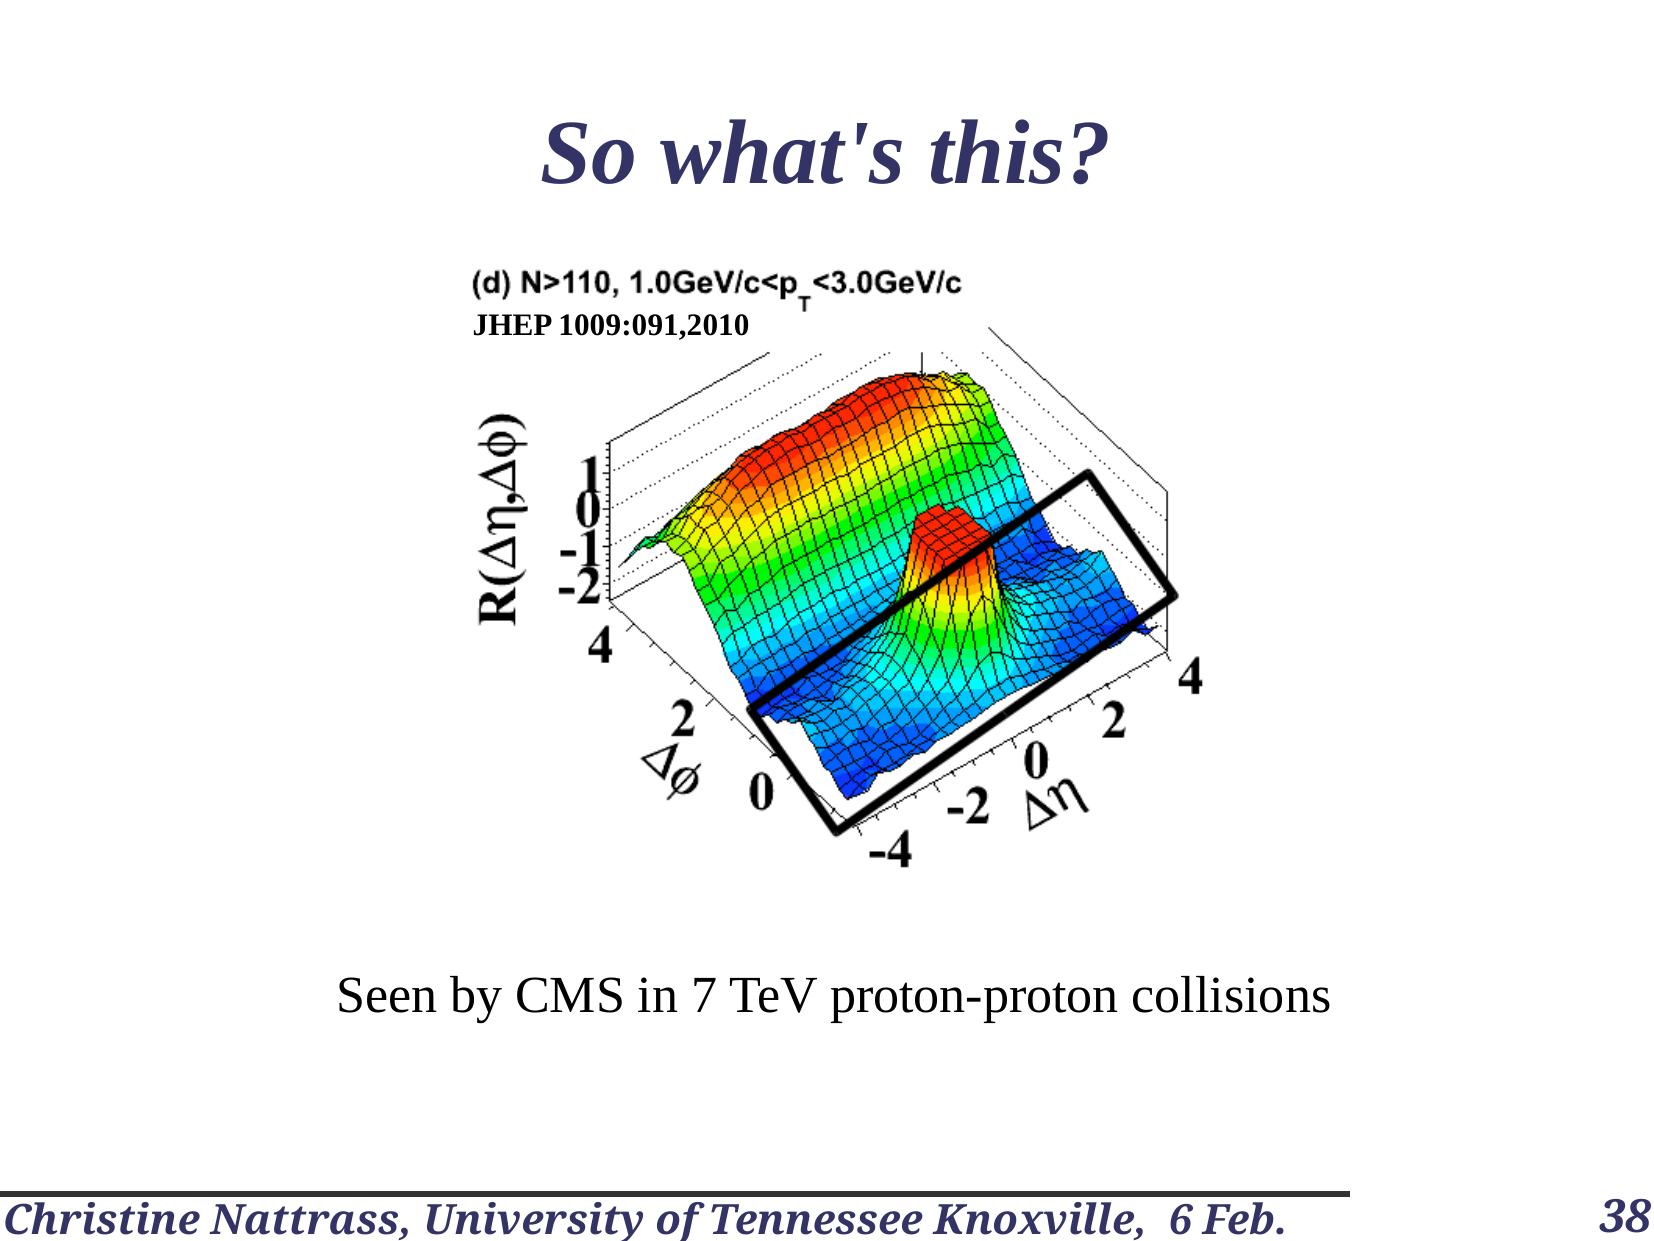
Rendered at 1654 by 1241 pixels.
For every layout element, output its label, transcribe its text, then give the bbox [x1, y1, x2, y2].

text_box Seen by CMS in 7 TeV proton-proton collisions [321, 959, 1410, 1032]
title So what's this? [82, 49, 1571, 257]
text_box JHEP 1009:091,2010 [457, 300, 938, 350]
picture [439, 223, 1215, 959]
